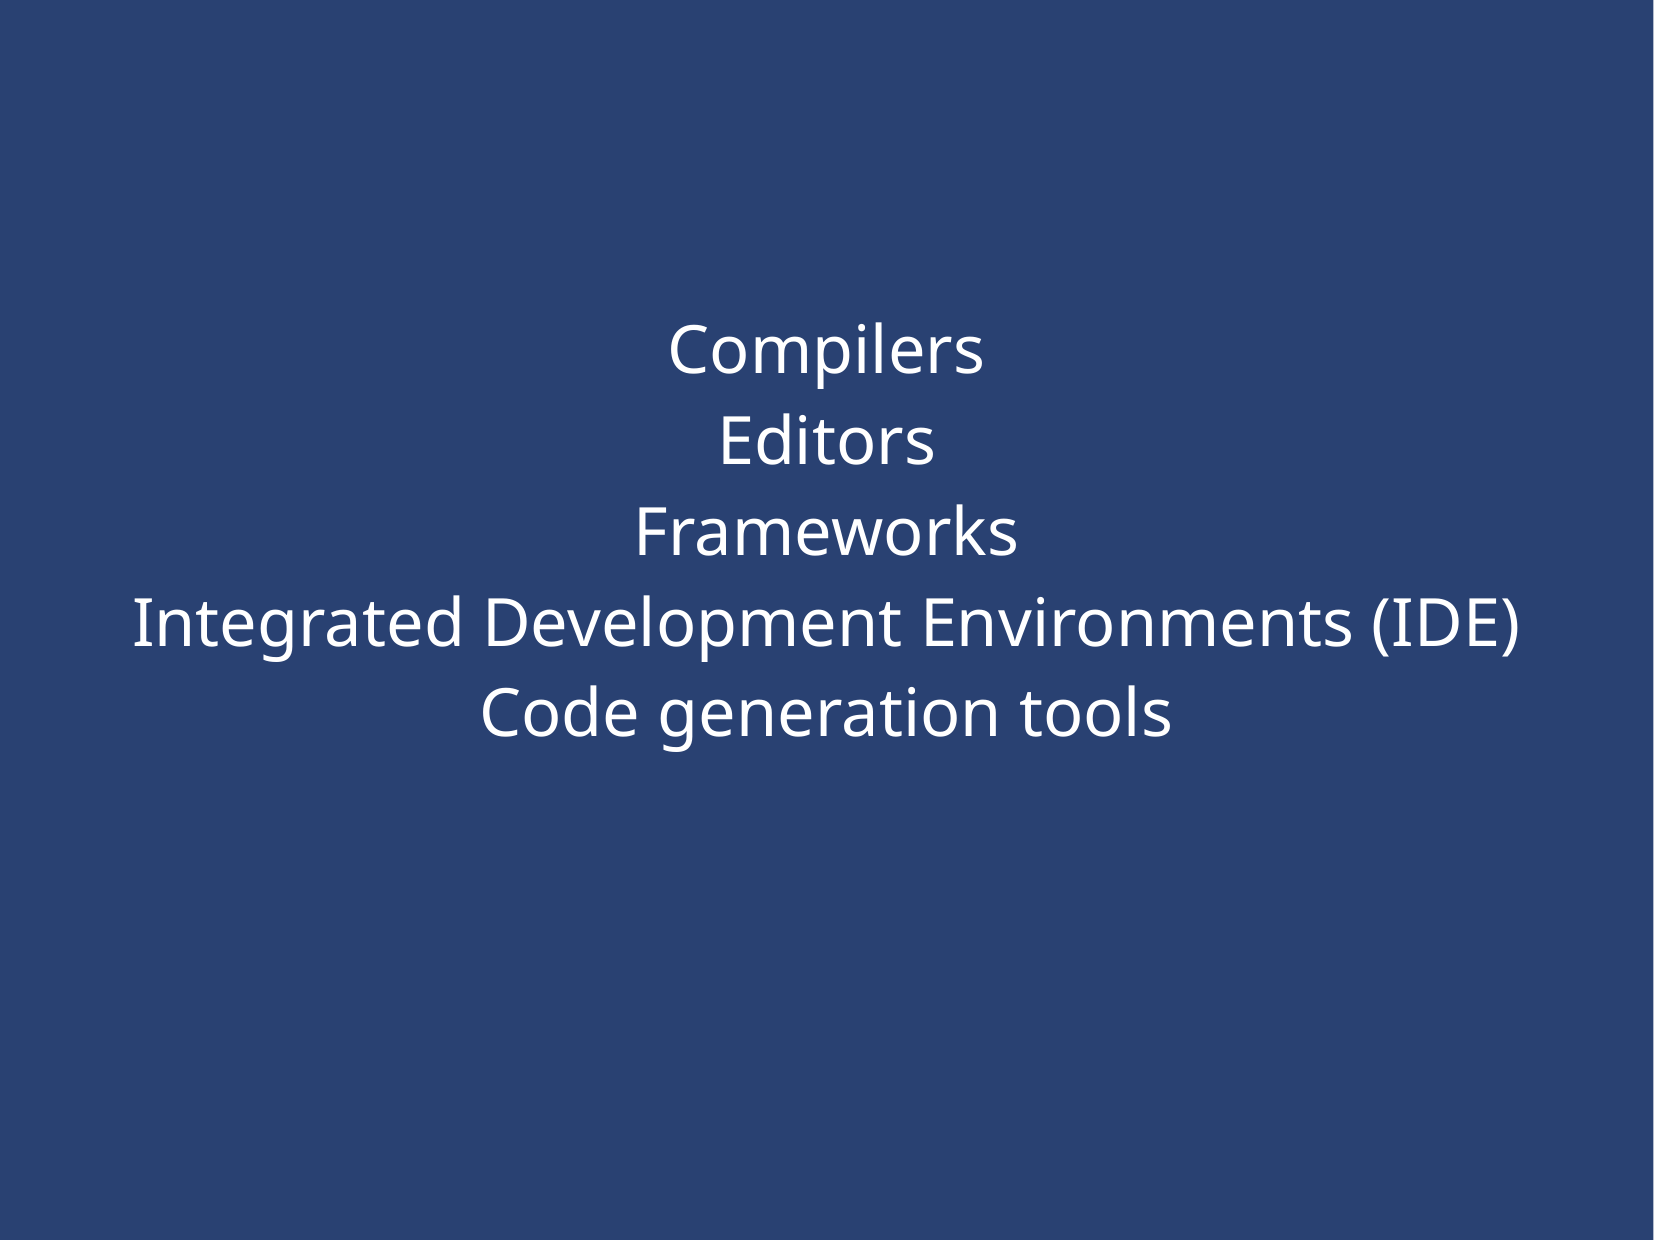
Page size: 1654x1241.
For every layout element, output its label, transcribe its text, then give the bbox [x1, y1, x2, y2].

subtitle Compilers Editors Frameworks Integrated Development Environments (IDE) Code generation tools [82, 49, 1571, 1109]
